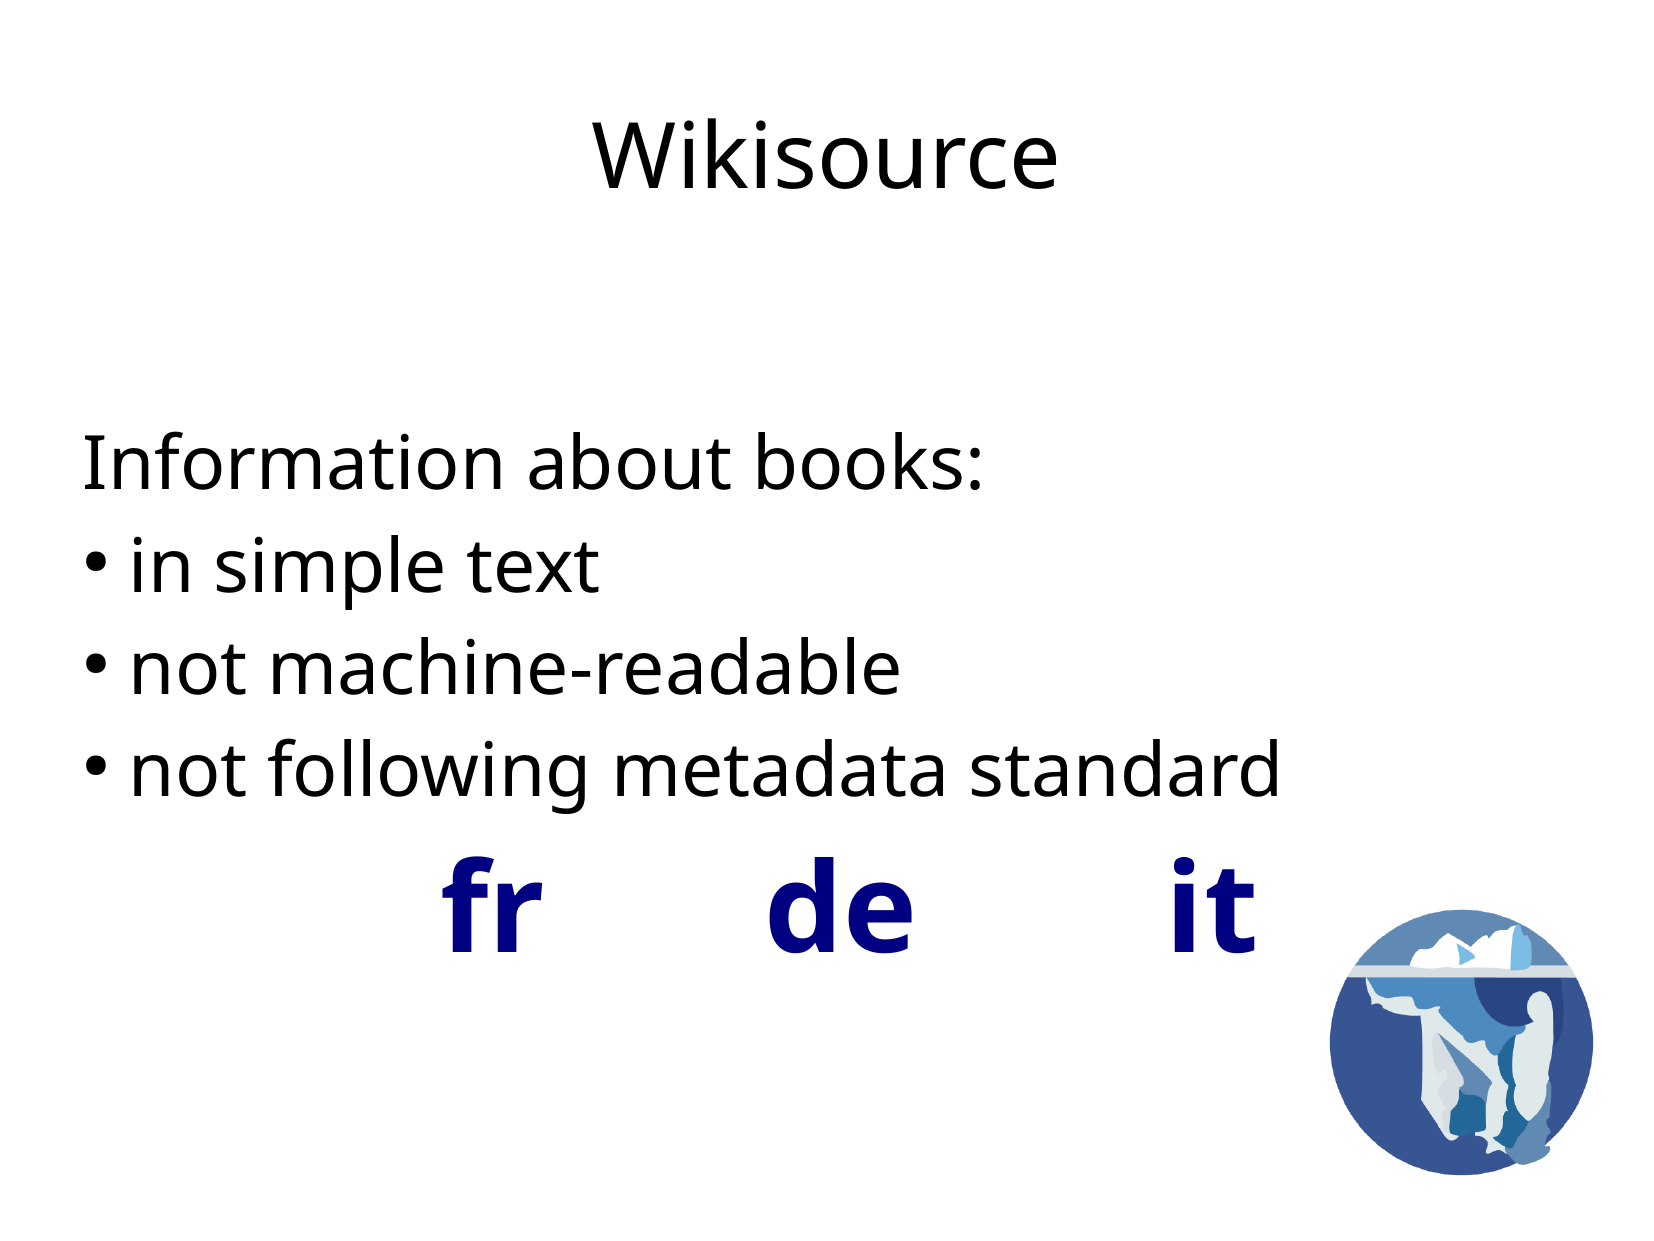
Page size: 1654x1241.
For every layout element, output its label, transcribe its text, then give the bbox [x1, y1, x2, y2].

picture [1328, 909, 1595, 1176]
title Wikisource [82, 56, 1571, 250]
subtitle Information about books: in simple text not machine-readable not following metadata standard fr de it [82, 297, 1571, 1102]
